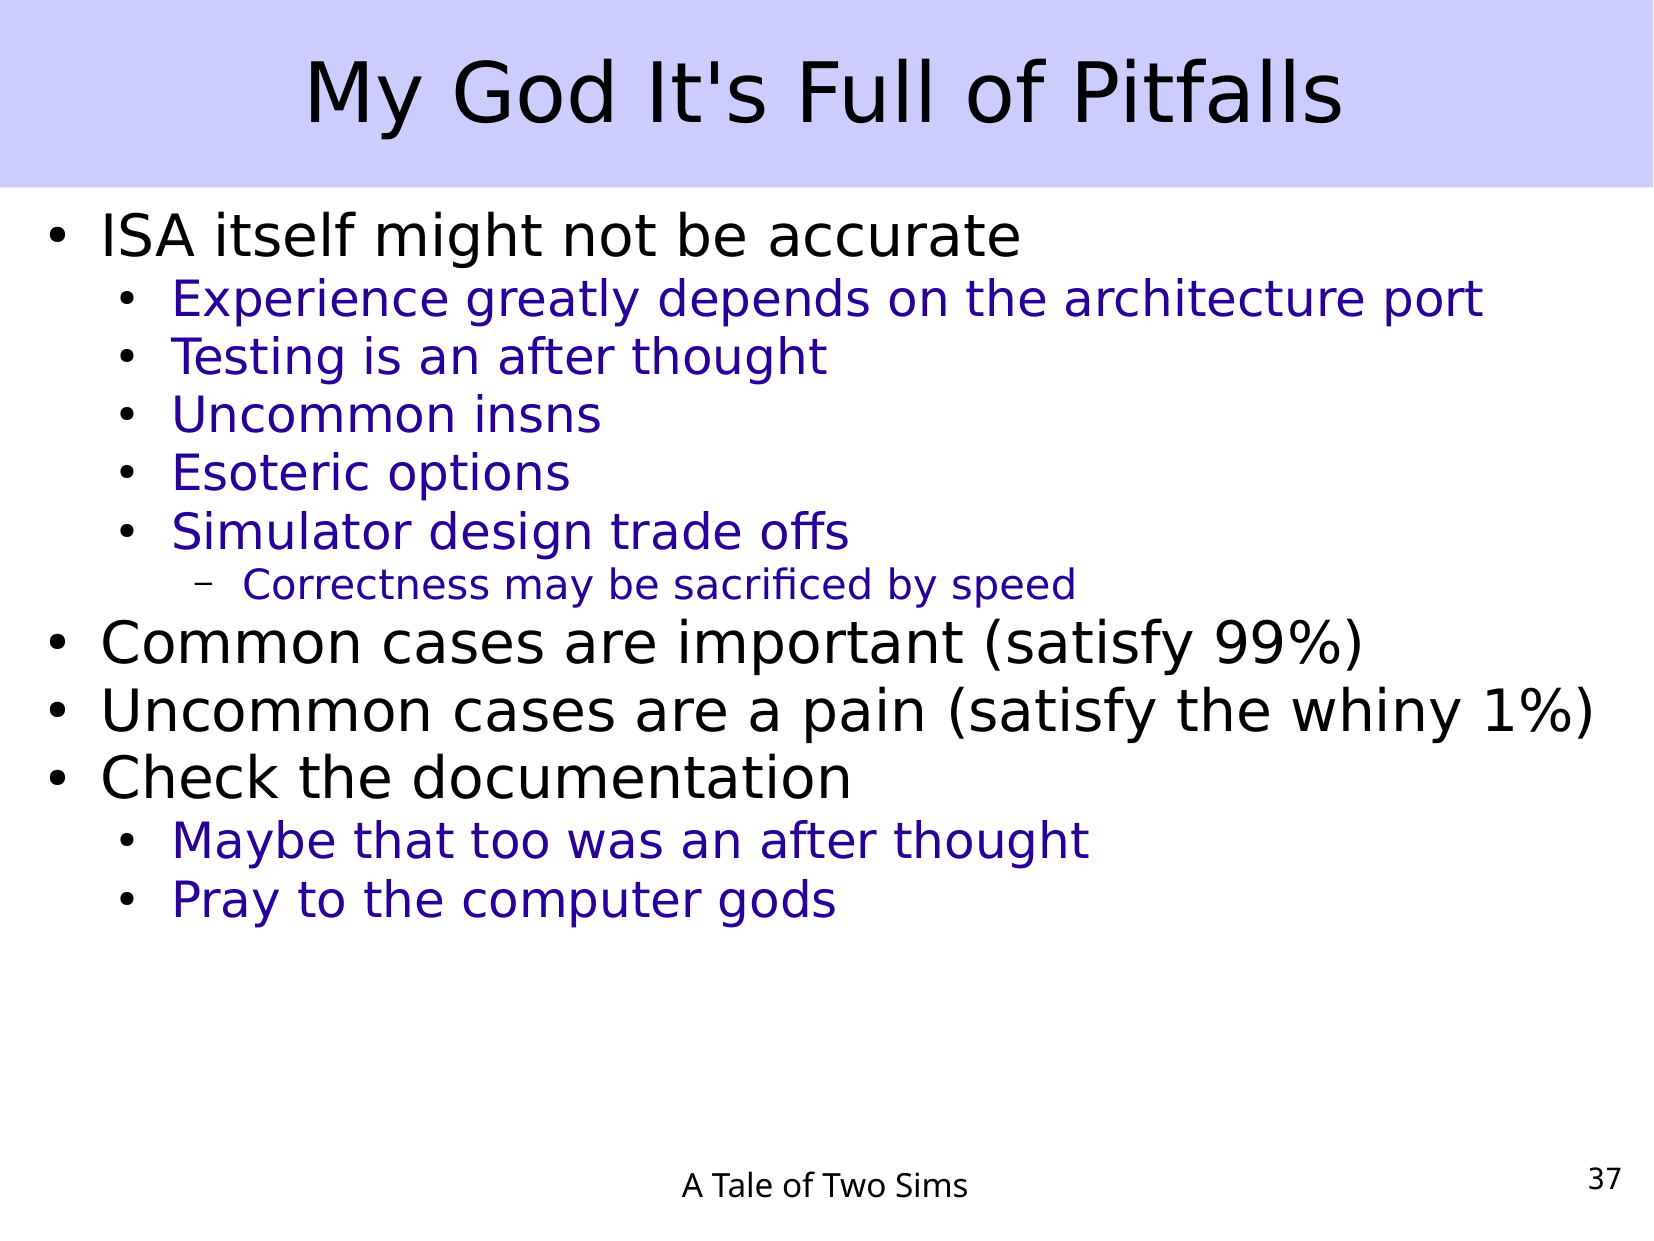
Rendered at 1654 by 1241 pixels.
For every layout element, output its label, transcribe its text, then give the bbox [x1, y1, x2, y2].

title My God It's Full of Pitfalls [0, 0, 1651, 188]
list ISA itself might not be accurate Experience greatly depends on the architecture port Testing is an after thought Uncommon insns Esoteric options Simulator design trade offs Correctness may be sacrificed by speed Common cases are important (satisfy 99%) Uncommon cases are a pain (satisfy the whiny 1%) Check the documentation Maybe that too was an after thought Pray to the computer gods [29, 201, 1620, 1151]
